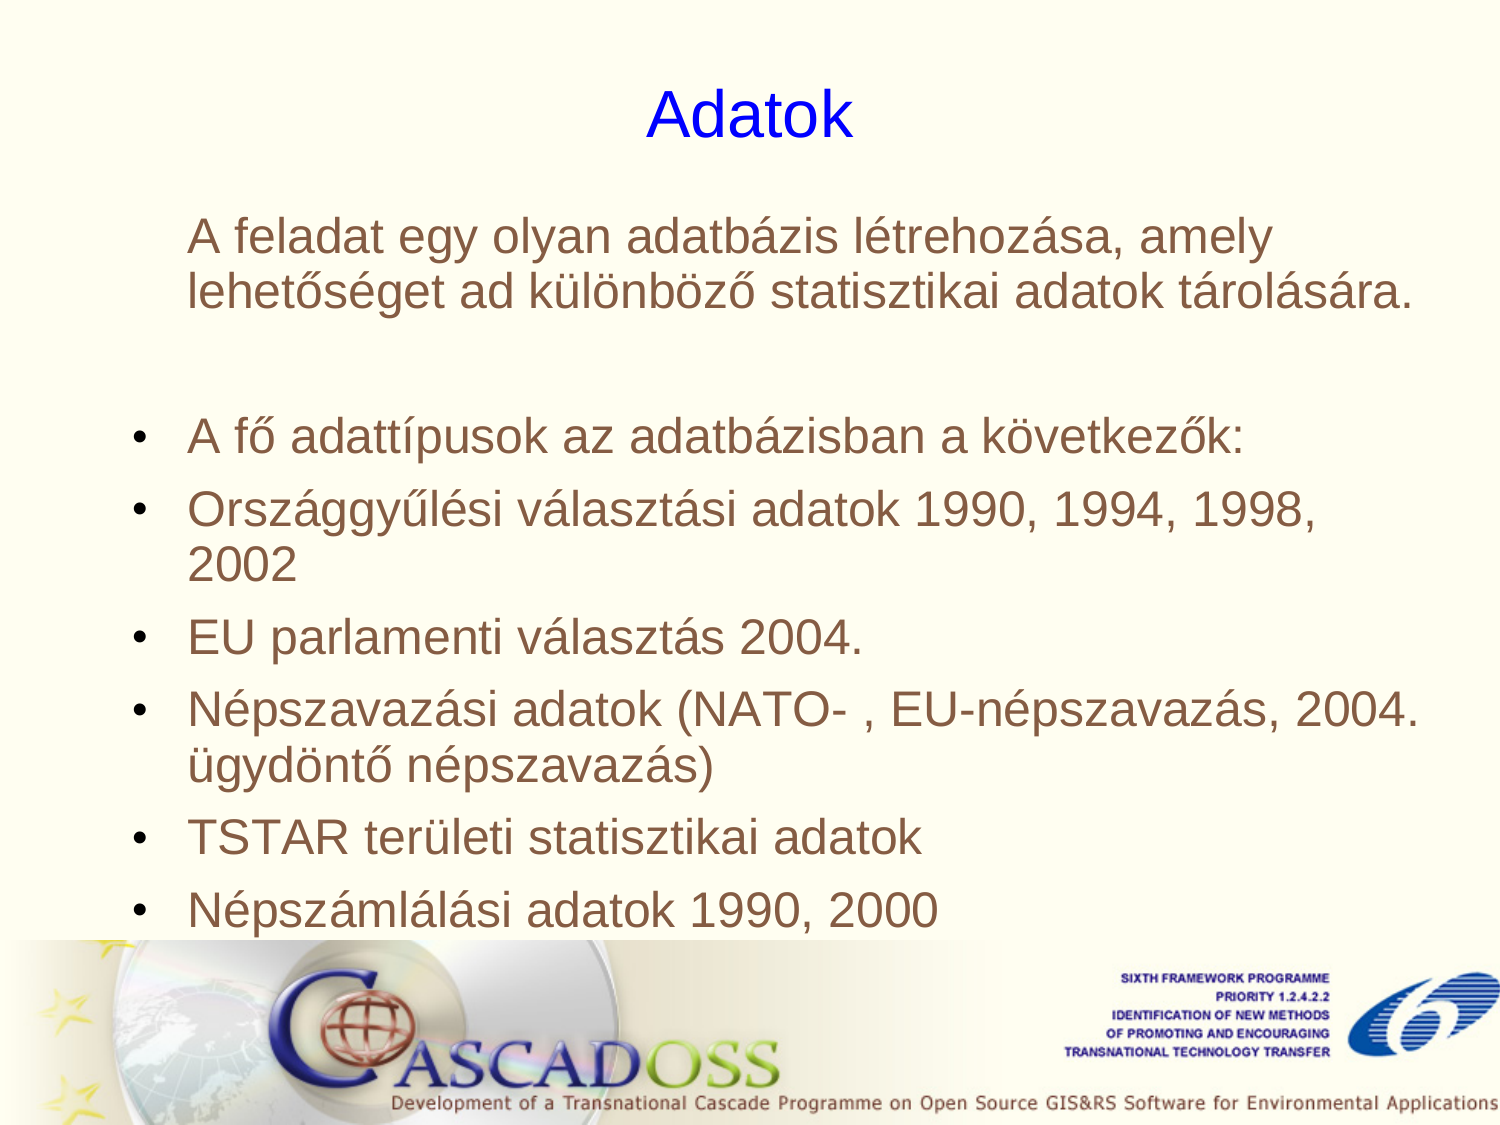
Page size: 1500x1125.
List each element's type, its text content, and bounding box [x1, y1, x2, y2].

picture [0, 940, 1500, 1125]
title Adatok [75, 28, 1425, 201]
list A feladat egy olyan adatbázis létrehozása, amely lehetőséget ad különböző statisztikai adatok tárolására. A fő adattípusok az adatbázisban a következők: Országgyűlési választási adatok 1990, 1994, 1998, 2002 EU parlamenti választás 2004. Népszavazási adatok (NATO- , EU-népszavazás, 2004. ügydöntő népszavazás) TSTAR területi statisztikai adatok Népszámlálási adatok 1990, 2000 [75, 207, 1425, 938]
